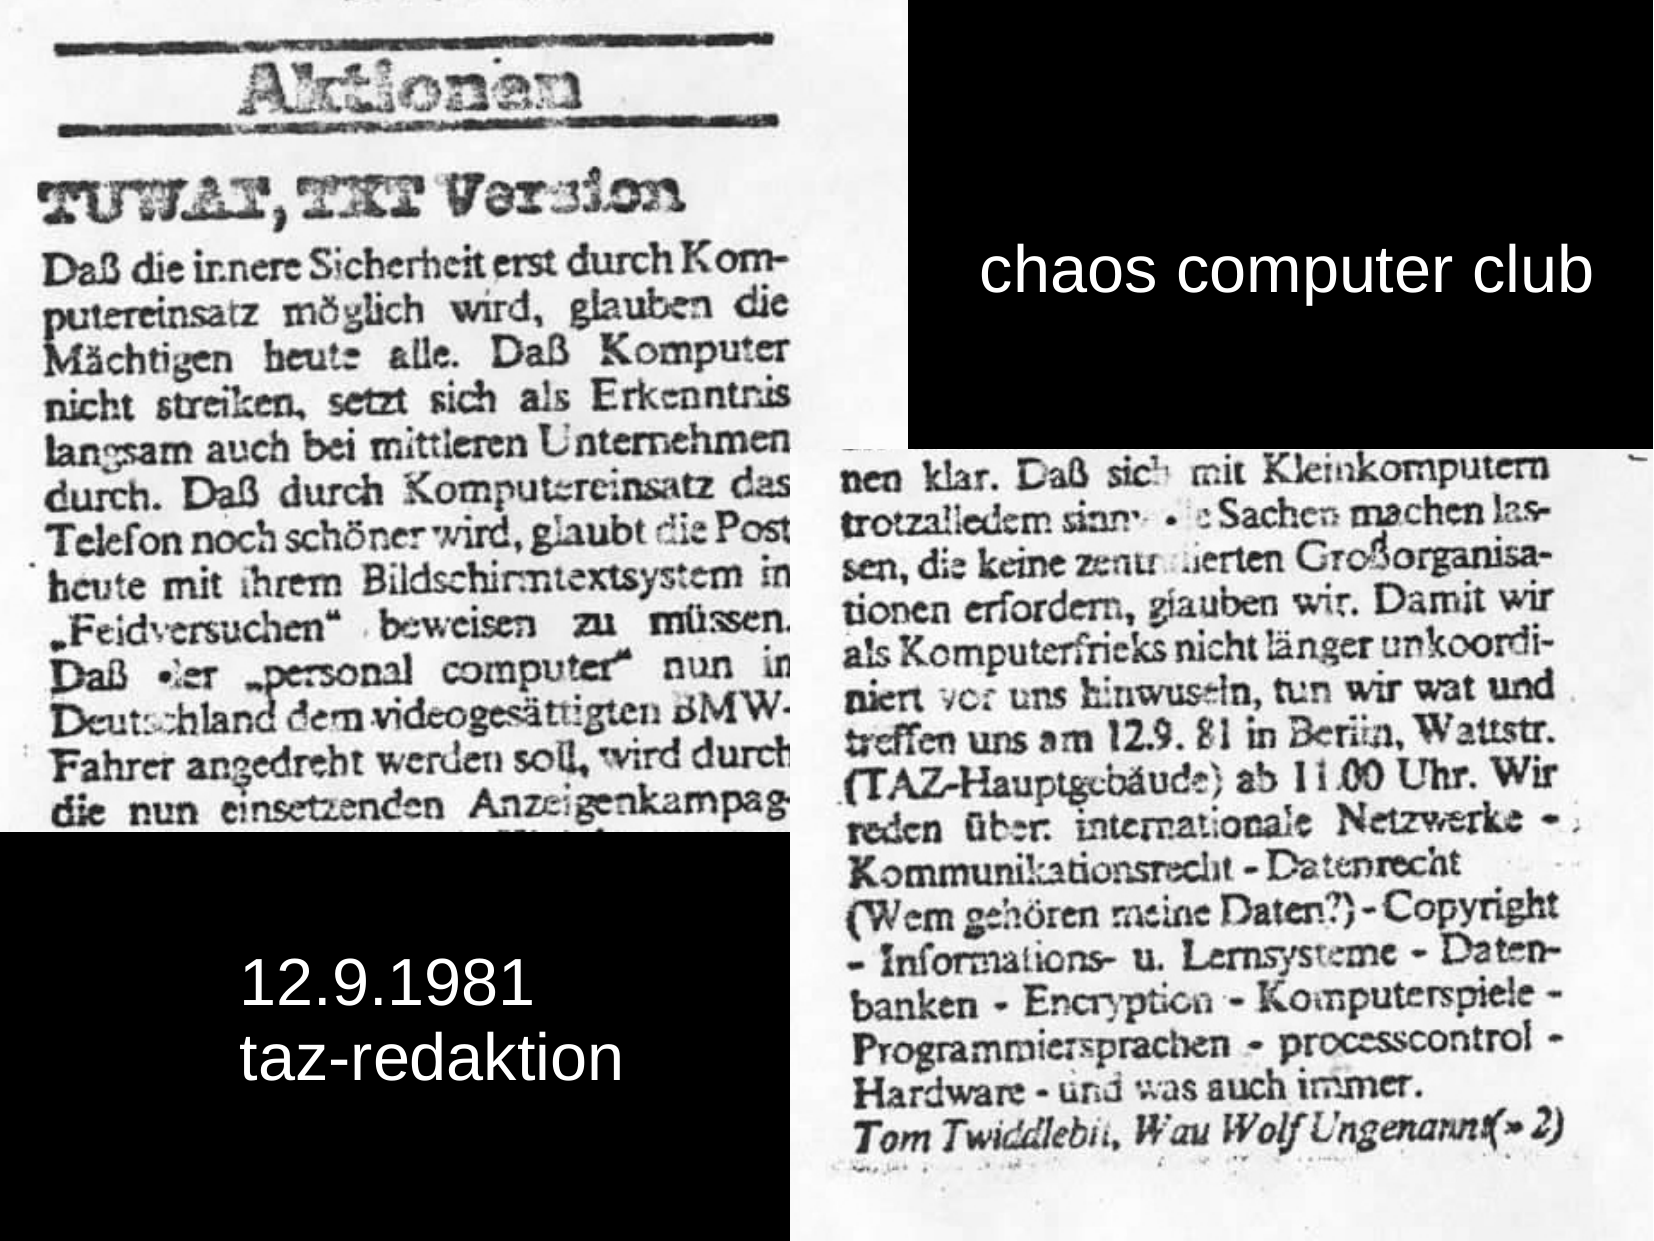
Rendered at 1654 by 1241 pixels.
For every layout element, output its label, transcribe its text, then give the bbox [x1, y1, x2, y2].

picture [0, 0, 1653, 1241]
text_box 12.9.1981 taz-redaktion [225, 937, 642, 1102]
text_box chaos computer club [965, 225, 1613, 315]
